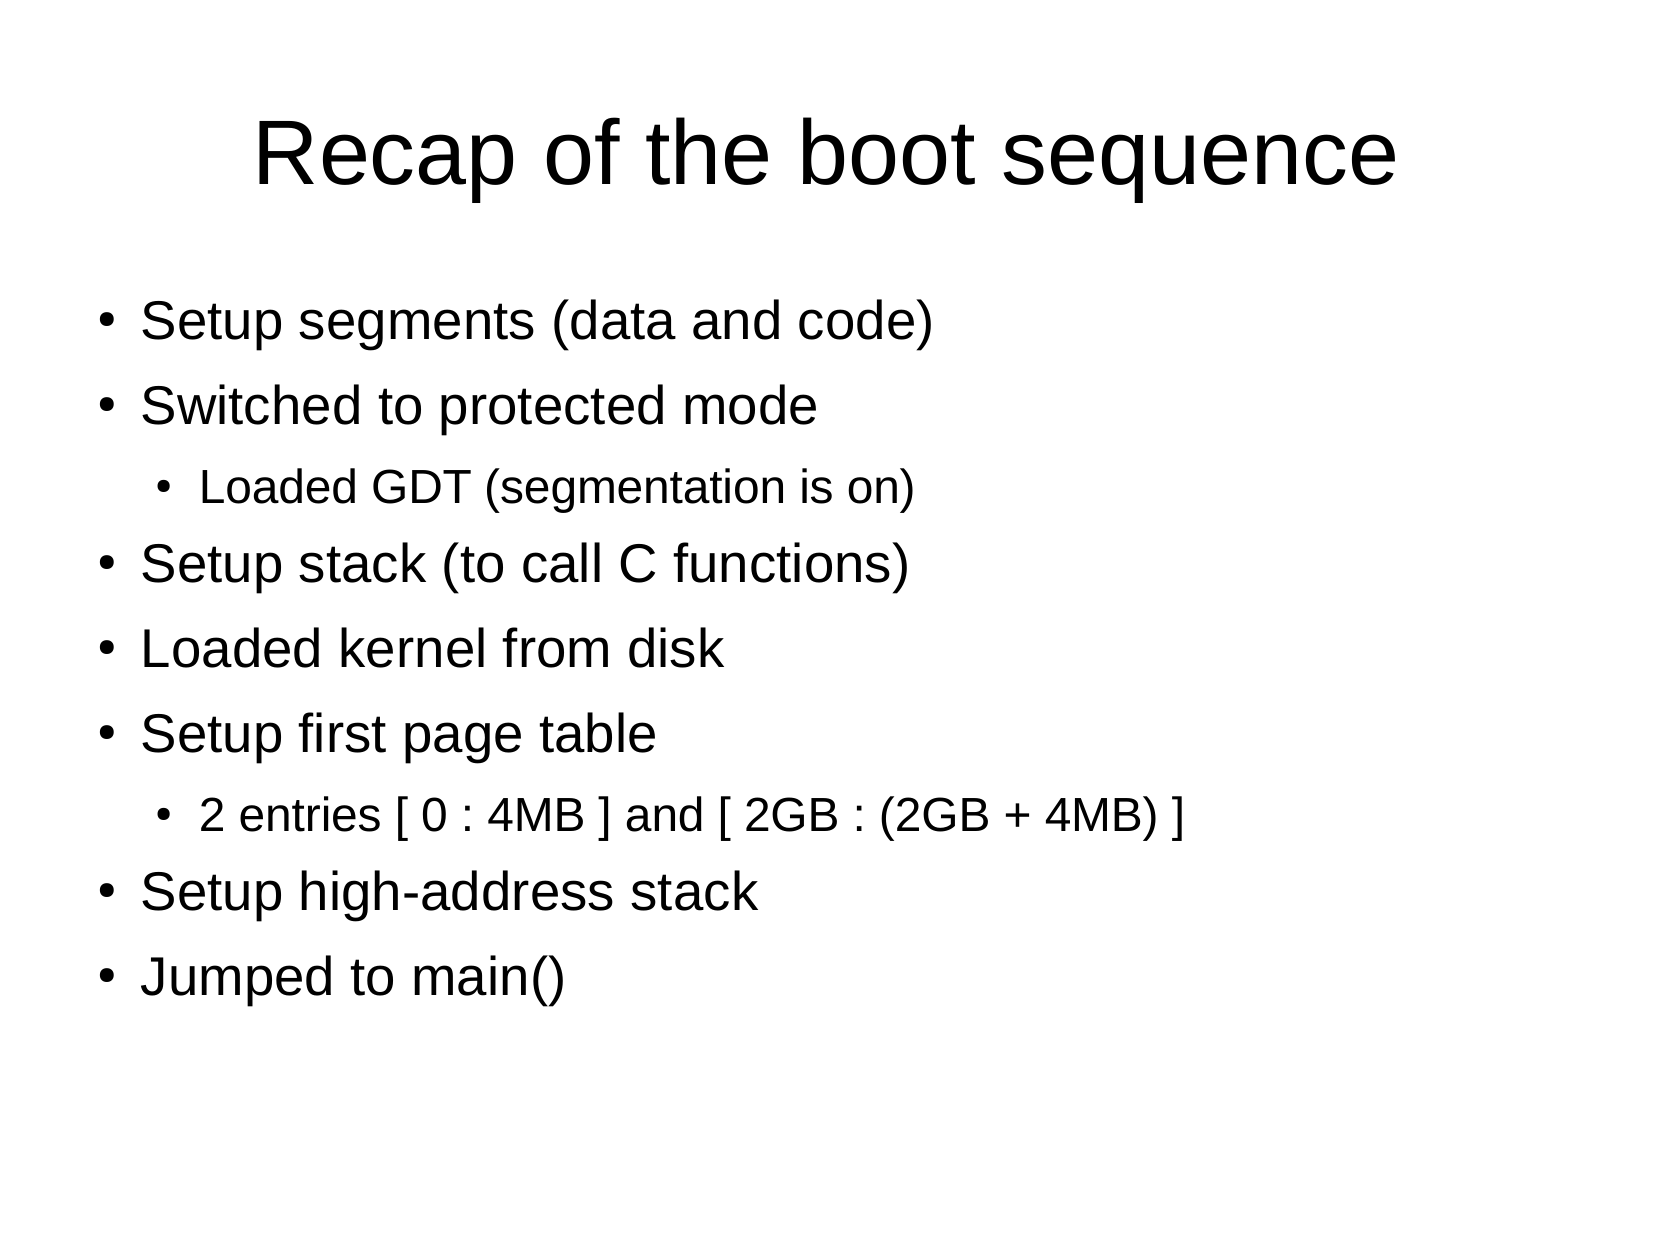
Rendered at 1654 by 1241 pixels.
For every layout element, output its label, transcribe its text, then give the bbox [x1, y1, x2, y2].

title Recap of the boot sequence [82, 49, 1571, 257]
list Setup segments (data and code) Switched to protected mode Loaded GDT (segmentation is on) Setup stack (to call C functions) Loaded kernel from disk Setup first page table 2 entries [ 0 : 4MB ] and [ 2GB : (2GB + 4MB) ] Setup high-address stack Jumped to main() [82, 290, 1571, 1010]
